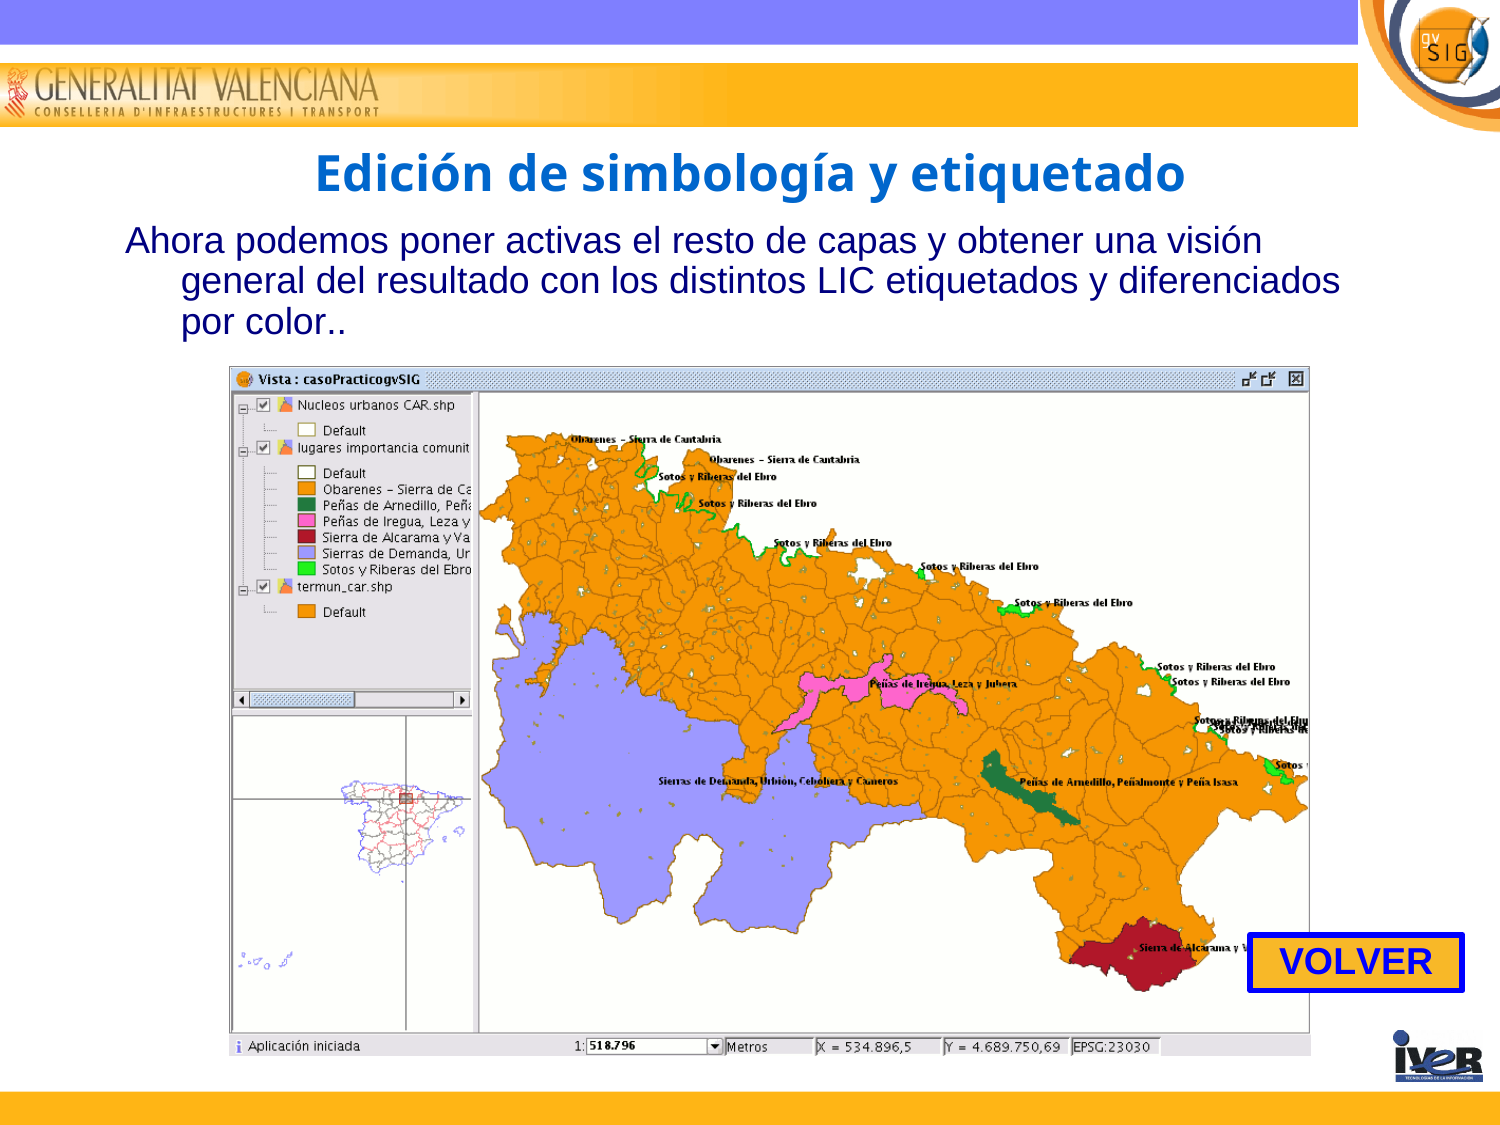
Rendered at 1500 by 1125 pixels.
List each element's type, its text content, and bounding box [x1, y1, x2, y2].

picture [229, 366, 1311, 1056]
list Ahora podemos poner activas el resto de capas y obtener una visión general del resultado con los distintos LIC etiquetados y diferenciados por color.. [124, 221, 1377, 360]
title Edición de simbología y etiquetado [110, 86, 1391, 257]
picture [1358, 0, 1500, 133]
text_box VOLVER [1250, 934, 1463, 991]
picture [1393, 1030, 1483, 1082]
